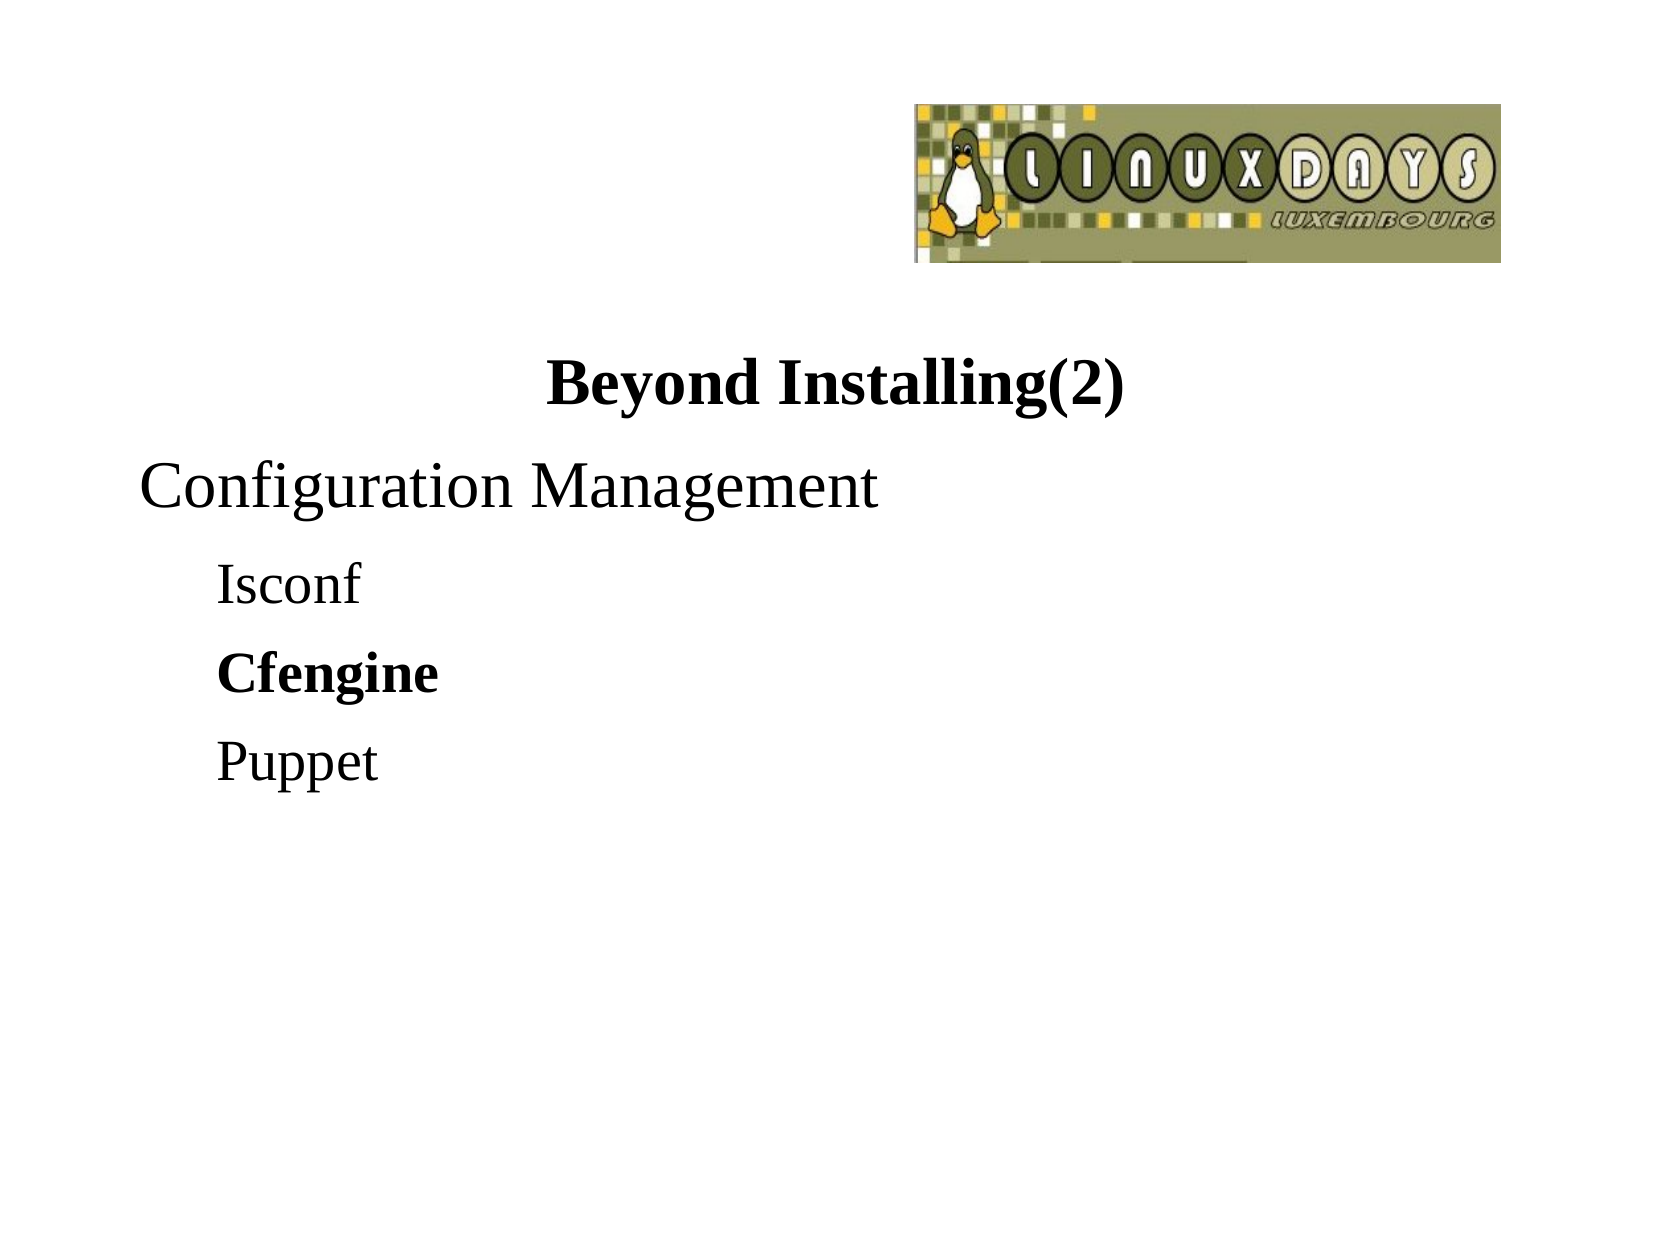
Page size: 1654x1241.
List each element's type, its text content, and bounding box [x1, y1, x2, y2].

picture [914, 104, 1501, 263]
list Beyond Installing(2) Configuration Management Isconf Cfengine Puppet [121, 344, 1534, 1127]
